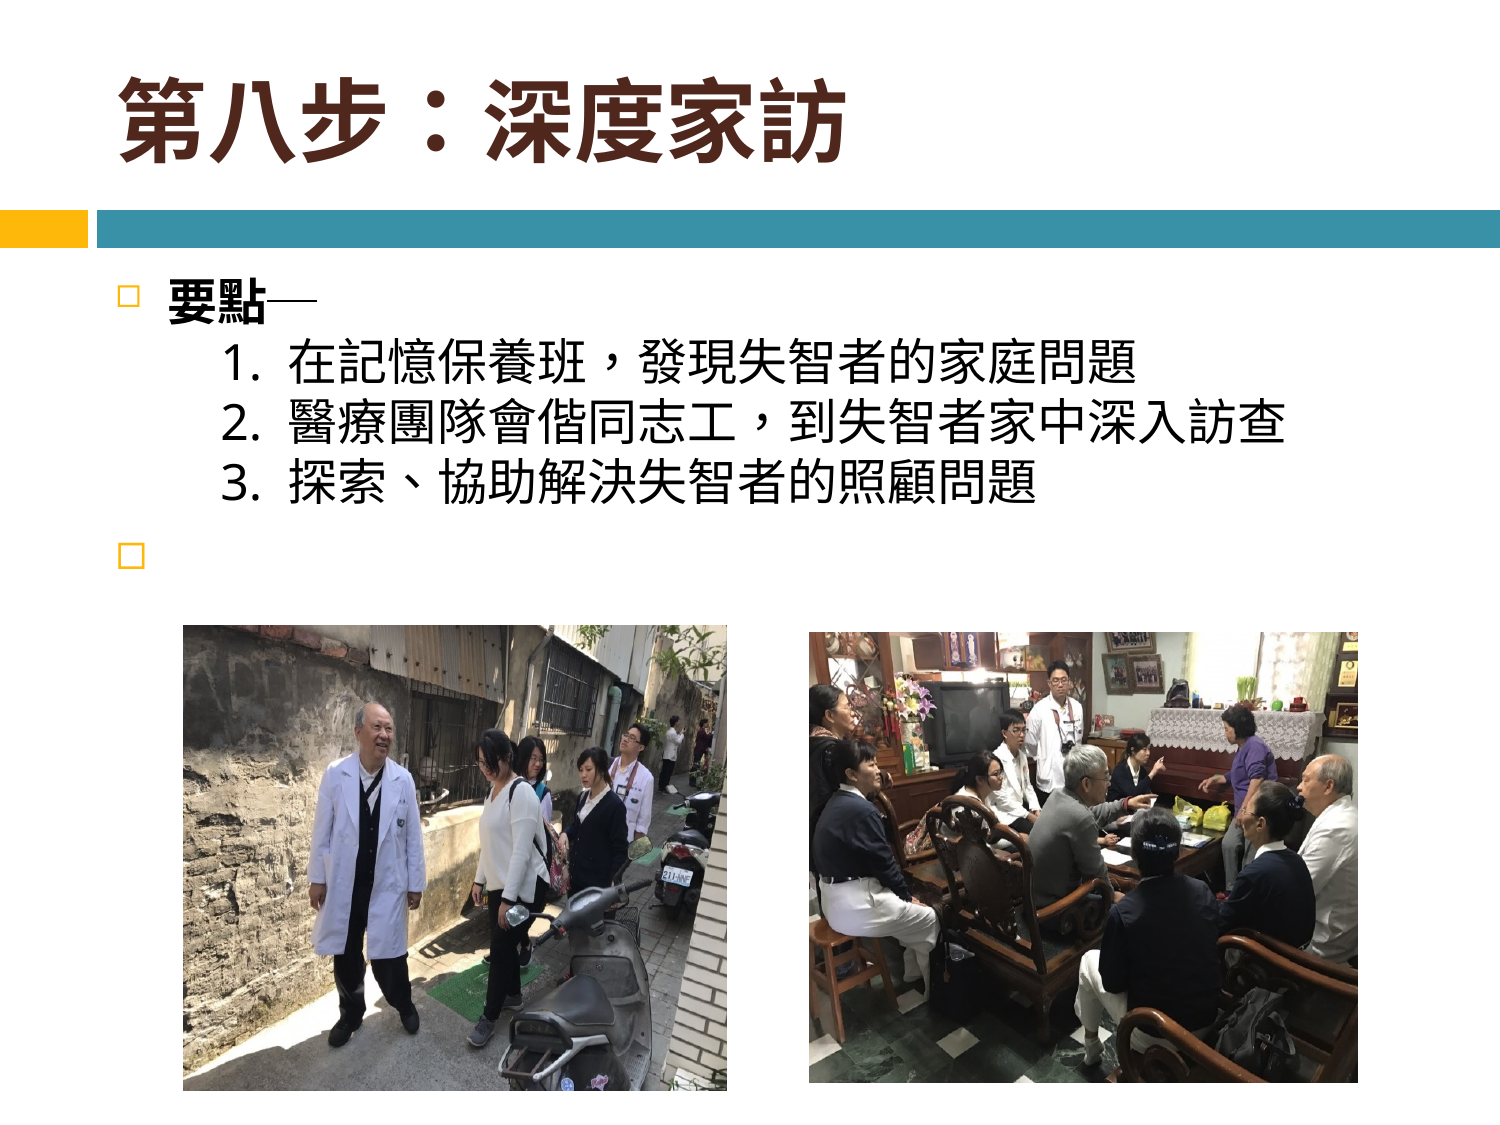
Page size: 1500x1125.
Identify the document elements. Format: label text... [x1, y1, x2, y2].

picture [183, 625, 727, 1091]
list 要點─ 1. 在記憶保養班，發現失智者的家庭問題 2. 醫療團隊會偕同志工，到失智者家中深入訪查 3. 探索、協助解決失智者的照顧問題 [100, 262, 1500, 1000]
title 第八步：深度家訪 [100, 37, 1438, 201]
picture [809, 632, 1358, 1083]
